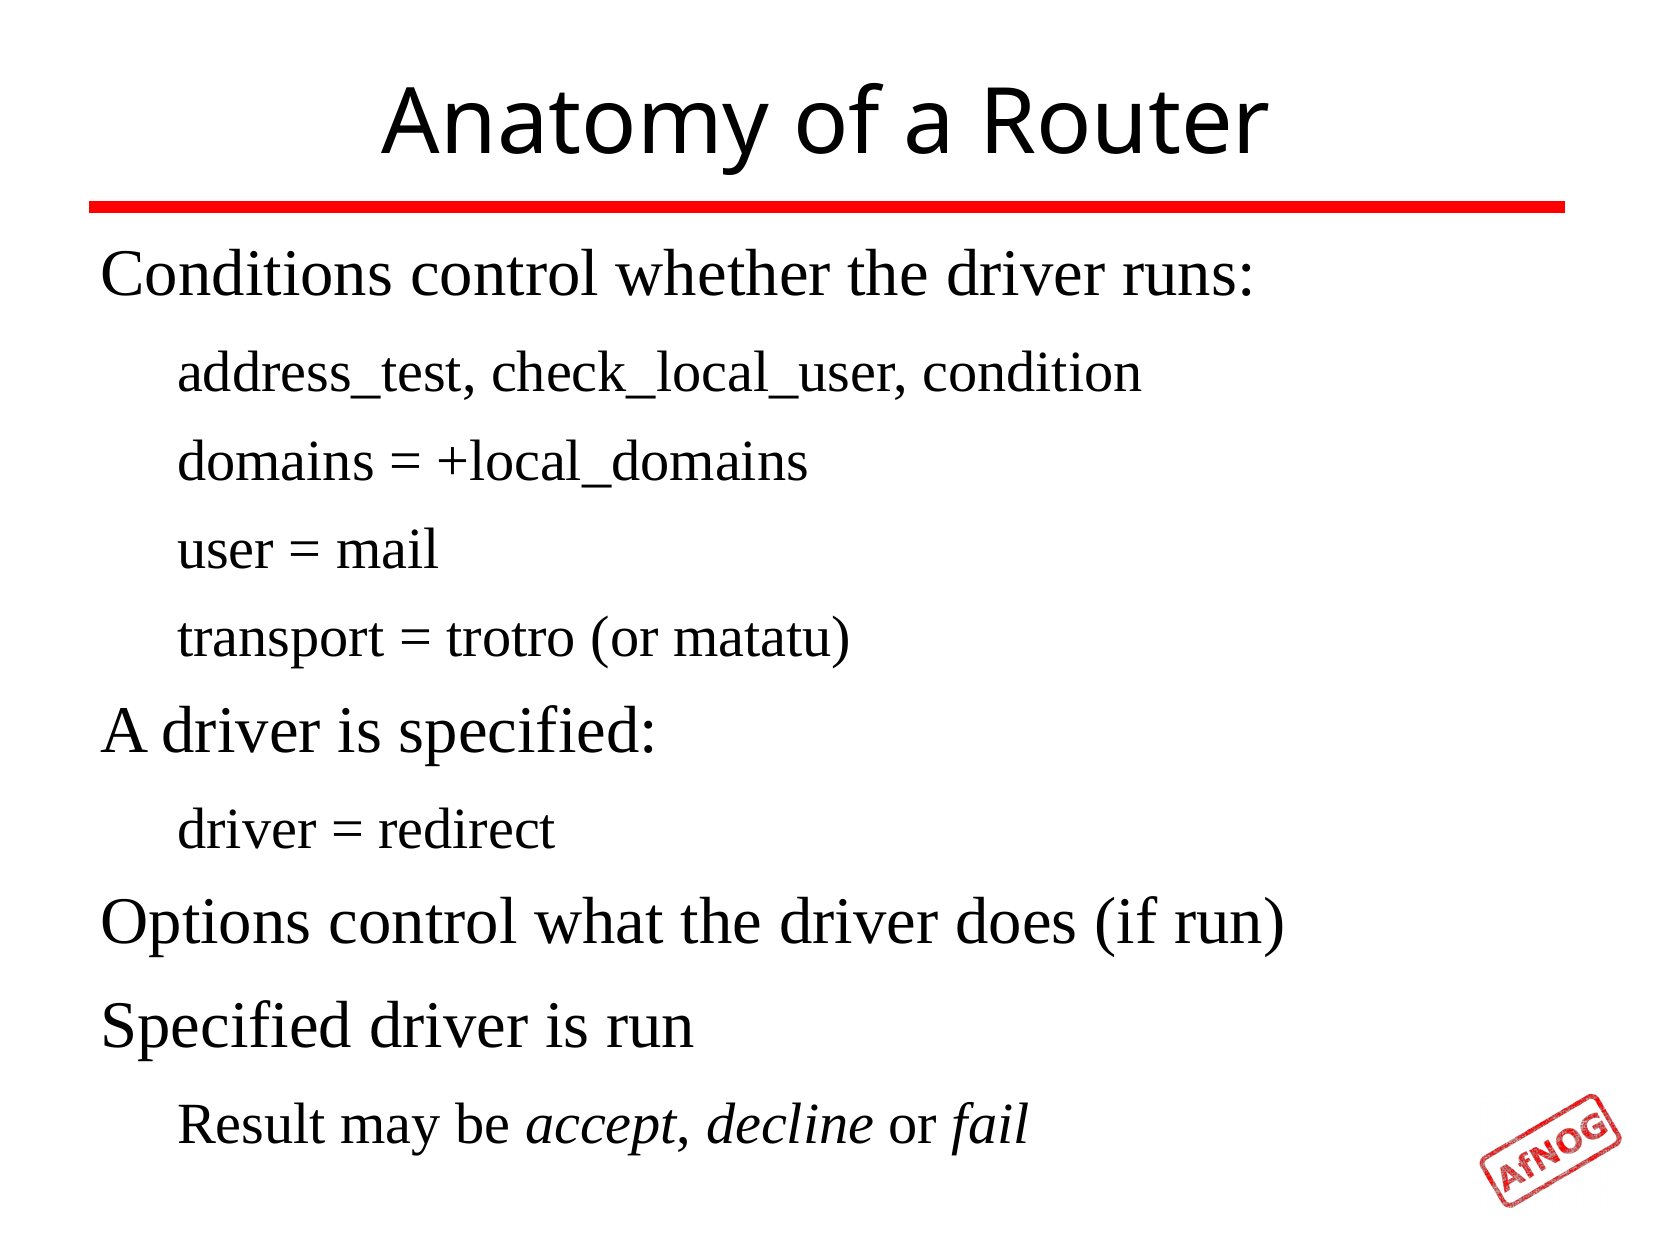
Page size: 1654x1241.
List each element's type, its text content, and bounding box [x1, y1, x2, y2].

picture [1476, 1090, 1625, 1211]
title Anatomy of a Router [88, 29, 1565, 207]
list Conditions control whether the driver runs: address_test, check_local_user, condition domains = +local_domains user = mail transport = trotro (or matatu) A driver is specified: driver = redirect Options control what the driver does (if run) Specified driver is run Result may be accept, decline or fail [82, 236, 1571, 1157]
